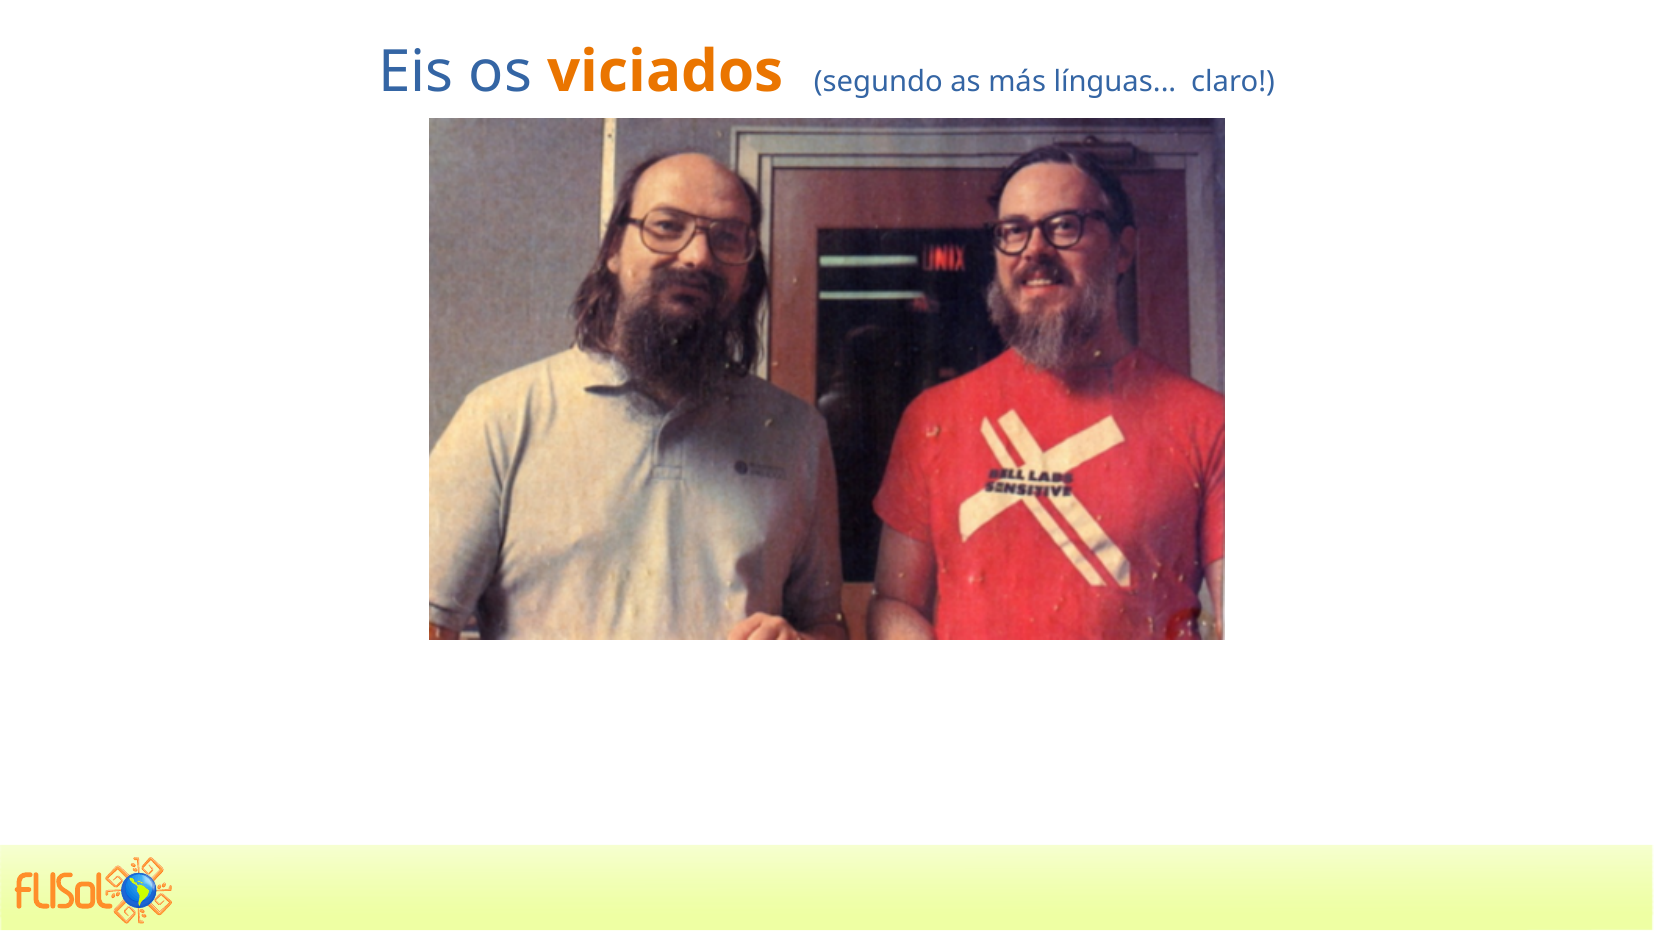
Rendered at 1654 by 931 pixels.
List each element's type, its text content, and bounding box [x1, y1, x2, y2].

picture [429, 118, 1225, 640]
text_box Eis os viciados (segundo as más línguas... claro!) [29, 35, 1625, 103]
text_box [0, 844, 1654, 931]
